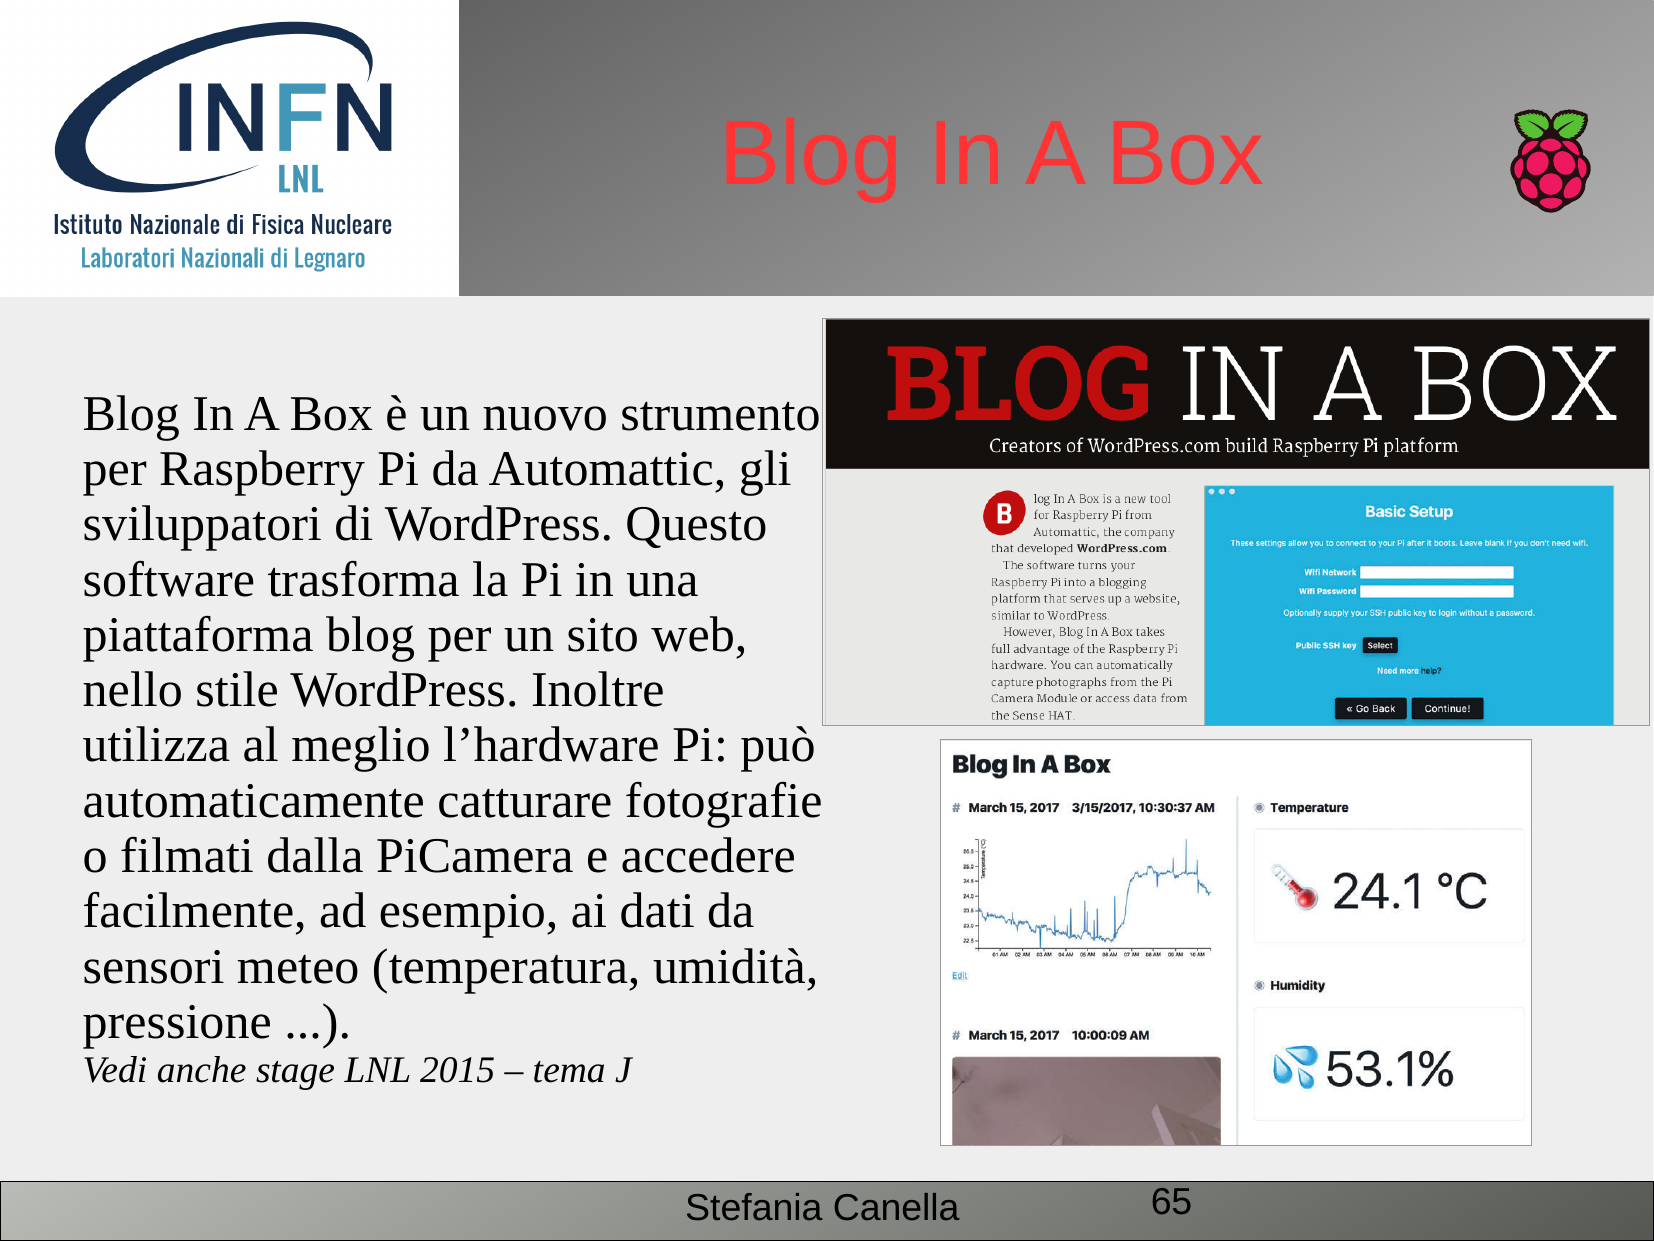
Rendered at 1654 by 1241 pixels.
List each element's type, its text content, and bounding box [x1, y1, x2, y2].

text_box 34 [1136, 1172, 1337, 1235]
text_box Stefania Canella [670, 1178, 984, 1241]
text_box [0, 1181, 670, 1241]
text_box [459, 0, 1654, 296]
title Blog In A Box [459, 49, 1571, 257]
picture [822, 318, 1650, 726]
picture [940, 739, 1532, 1146]
picture [0, 0, 459, 297]
text_box [984, 1181, 1654, 1241]
subtitle Blog In A Box è un nuovo strumento per Raspberry Pi da Automattic, gli sviluppatori di WordPress. Questo software trasforma la Pi in una piattaforma blog per un sito web, nello stile WordPress. Inoltre utilizza al meglio l’hardware Pi: può automaticamente catturare fotografie o filmati dalla PiCamera e accedere facilmente, ad esempio, ai dati da sensori meteo (temperatura, umidità, pressione ...). Vedi anche stage LNL 2015 – tema J [82, 352, 826, 1124]
